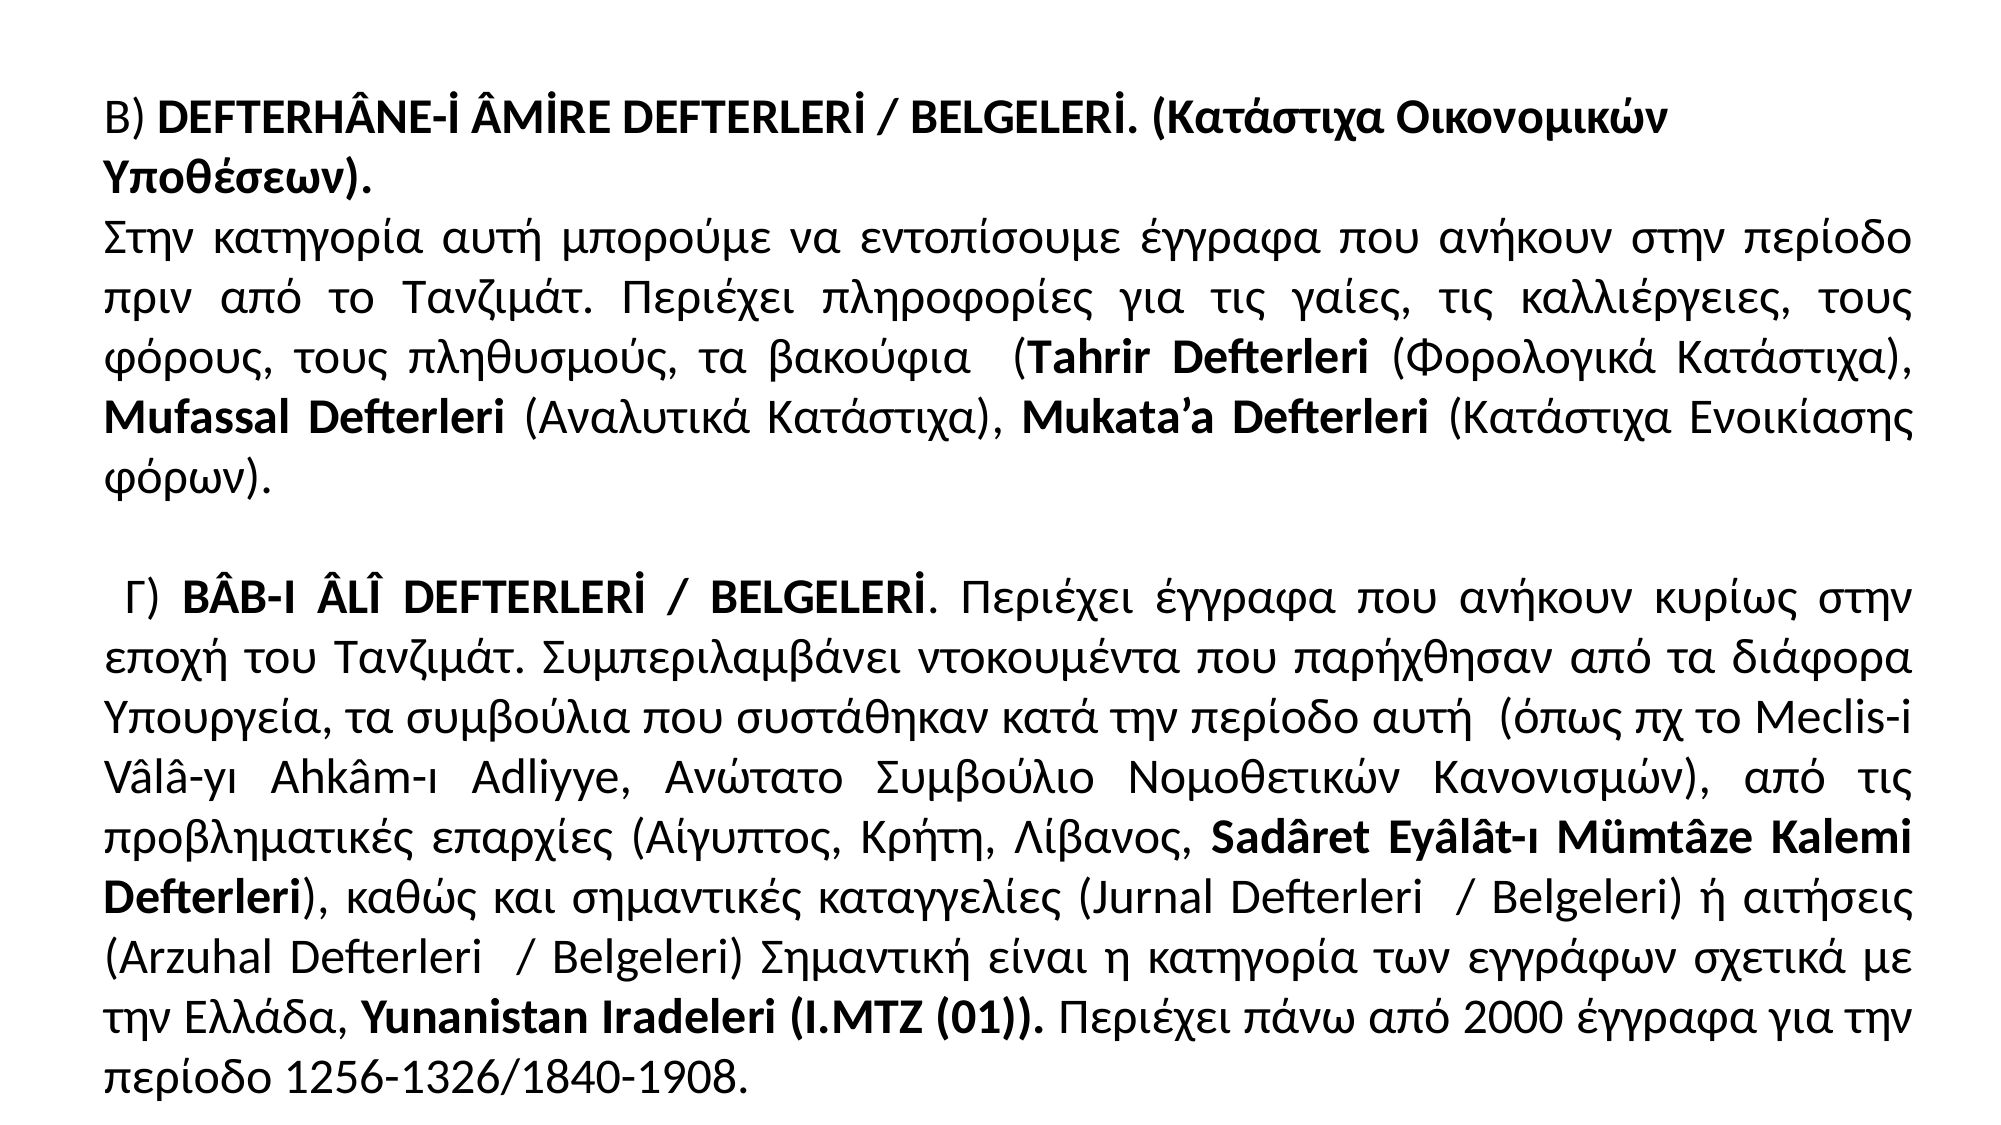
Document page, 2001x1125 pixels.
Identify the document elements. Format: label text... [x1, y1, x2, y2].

text_box Β) DEFTERHÂNE-İ ÂMİRE DEFTERLERİ / BELGELERİ. (Κατάστιχα Οικονομικών Υποθέσεων). Στην κατηγορία αυτή μπορούμε να εντοπίσουμε έγγραφα που ανήκουν στην περίοδο πριν από το Τανζιμάτ. Περιέχει πληροφορίες για τις γαίες, τις καλλιέργειες, τους φόρους, τους πληθυσμούς, τα βακούφια (Tahrir Defterleri (Φορολογικά Κατάστιχα), Mufassal Defterleri (Αναλυτικά Κατάστιχα), Mukata’a Defterleri (Κατάστιχα Ενοικίασης φόρων). Γ) BÂB-I ÂLÎ DEFTERLERİ / BELGELERİ. Περιέχει έγγραφα που ανήκουν κυρίως στην εποχή του Τανζιμάτ. Συμπεριλαμβάνει ντοκουμέντα που παρήχθησαν από τα διάφορα Υπουργεία, τα συμβούλια που συστάθηκαν κατά την περίοδο αυτή (όπως πχ το Meclis-i Vâlâ-yı Ahkâm-ı Adliyye, Ανώτατο Συμβούλιο Νομοθετικών Κανονισμών), από τις προβληματικές επαρχίες (Αίγυπτος, Κρήτη, Λίβανος, Sadâret Eyâlât-ı Mümtâze Kalemi Defterleri), καθώς και σημαντικές καταγγελίες (Jurnal Defterleri / Belgeleri) ή αιτήσεις (Arzuhal Defterleri / Belgeleri) Σημαντική είναι η κατηγορία των εγγράφων σχετικά με την Ελλάδα, Yunanistan Iradeleri (I.MTZ (01)). Περιέχει πάνω από 2000 έγγραφα για την περίοδο 1256-1326/1840-1908. [88, 75, 1930, 1122]
